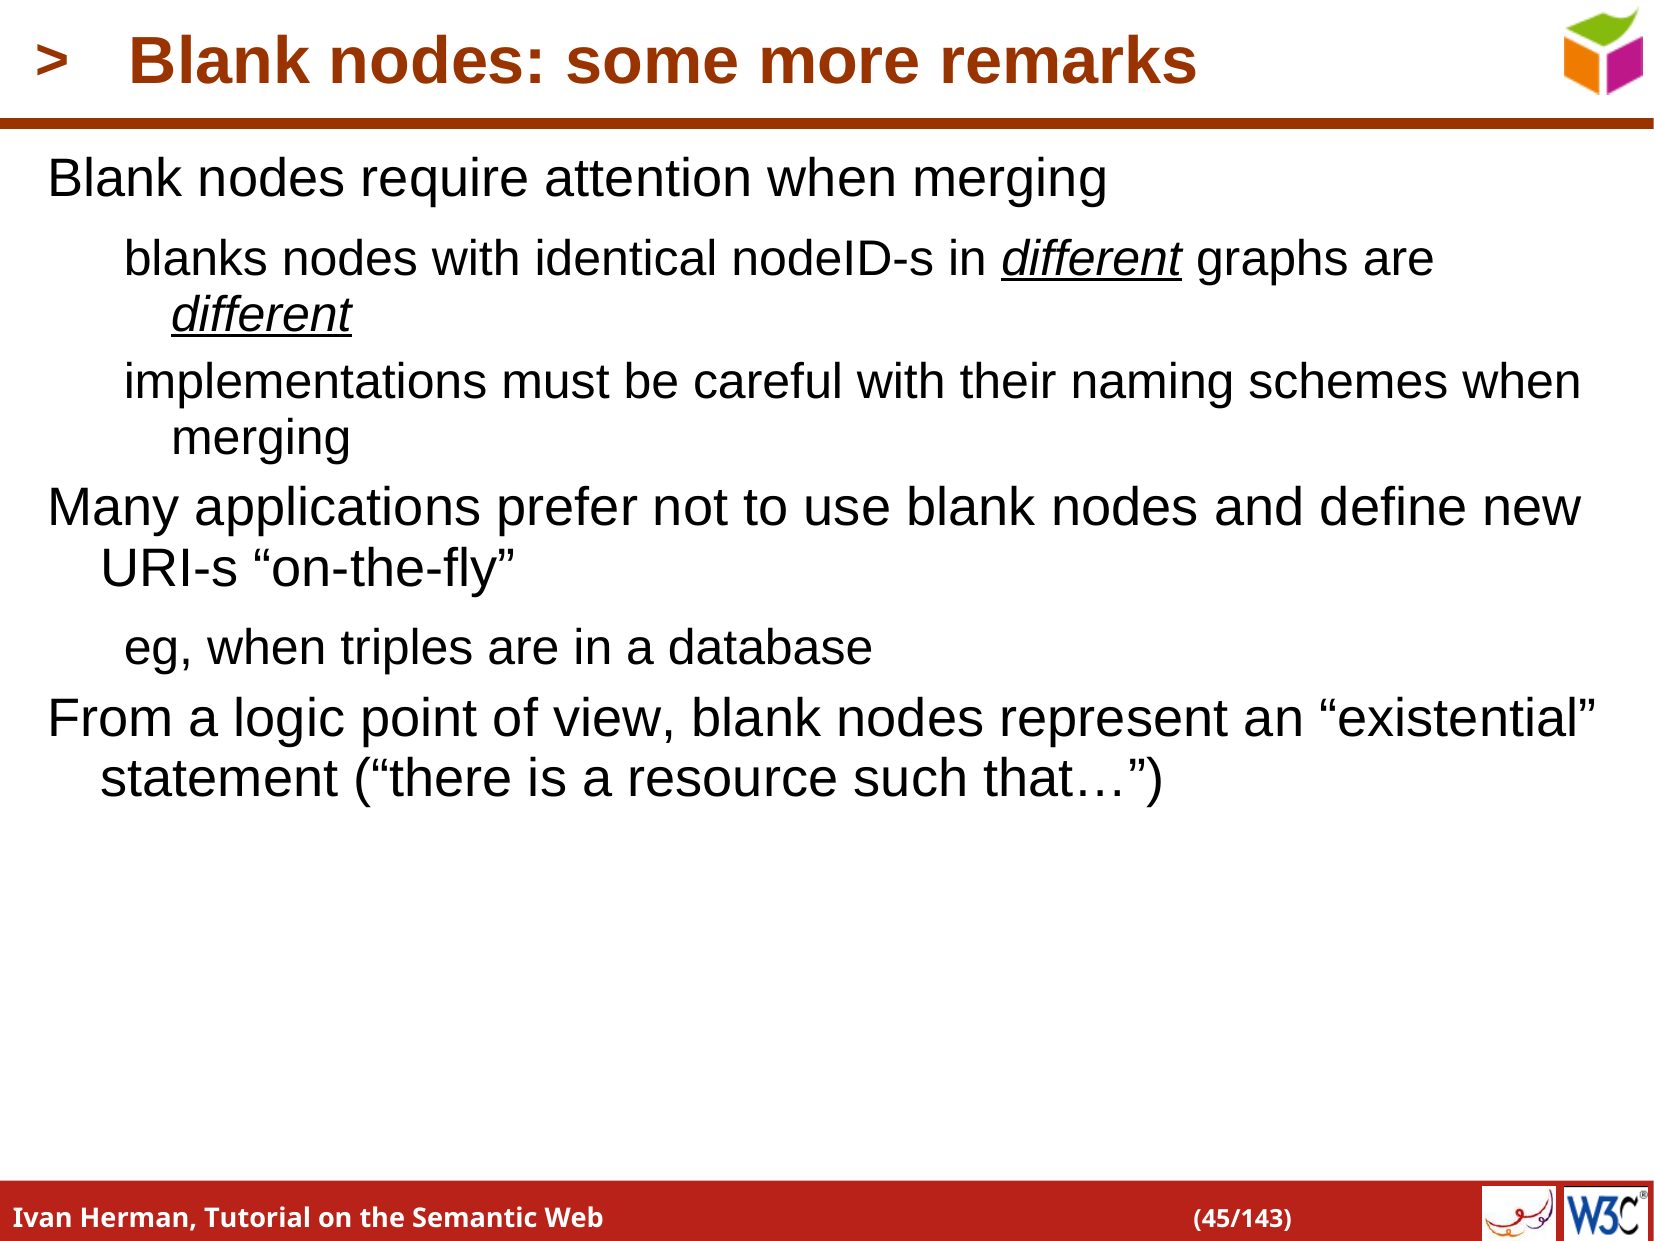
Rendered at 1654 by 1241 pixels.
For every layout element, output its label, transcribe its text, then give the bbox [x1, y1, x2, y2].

title Blank nodes: some more remarks [93, 0, 1493, 119]
picture [1564, 5, 1643, 95]
picture [1564, 1186, 1648, 1241]
list Blank nodes require attention when merging blanks nodes with identical nodeID-s in different graphs are different implementations must be careful with their naming schemes when merging Many applications prefer not to use blank nodes and define new URI-s “on-the-fly” eg, when triples are in a database From a logic point of view, blank nodes represent an “existential” statement (“there is a resource such that…”) [29, 147, 1624, 1134]
picture [1482, 1186, 1556, 1241]
